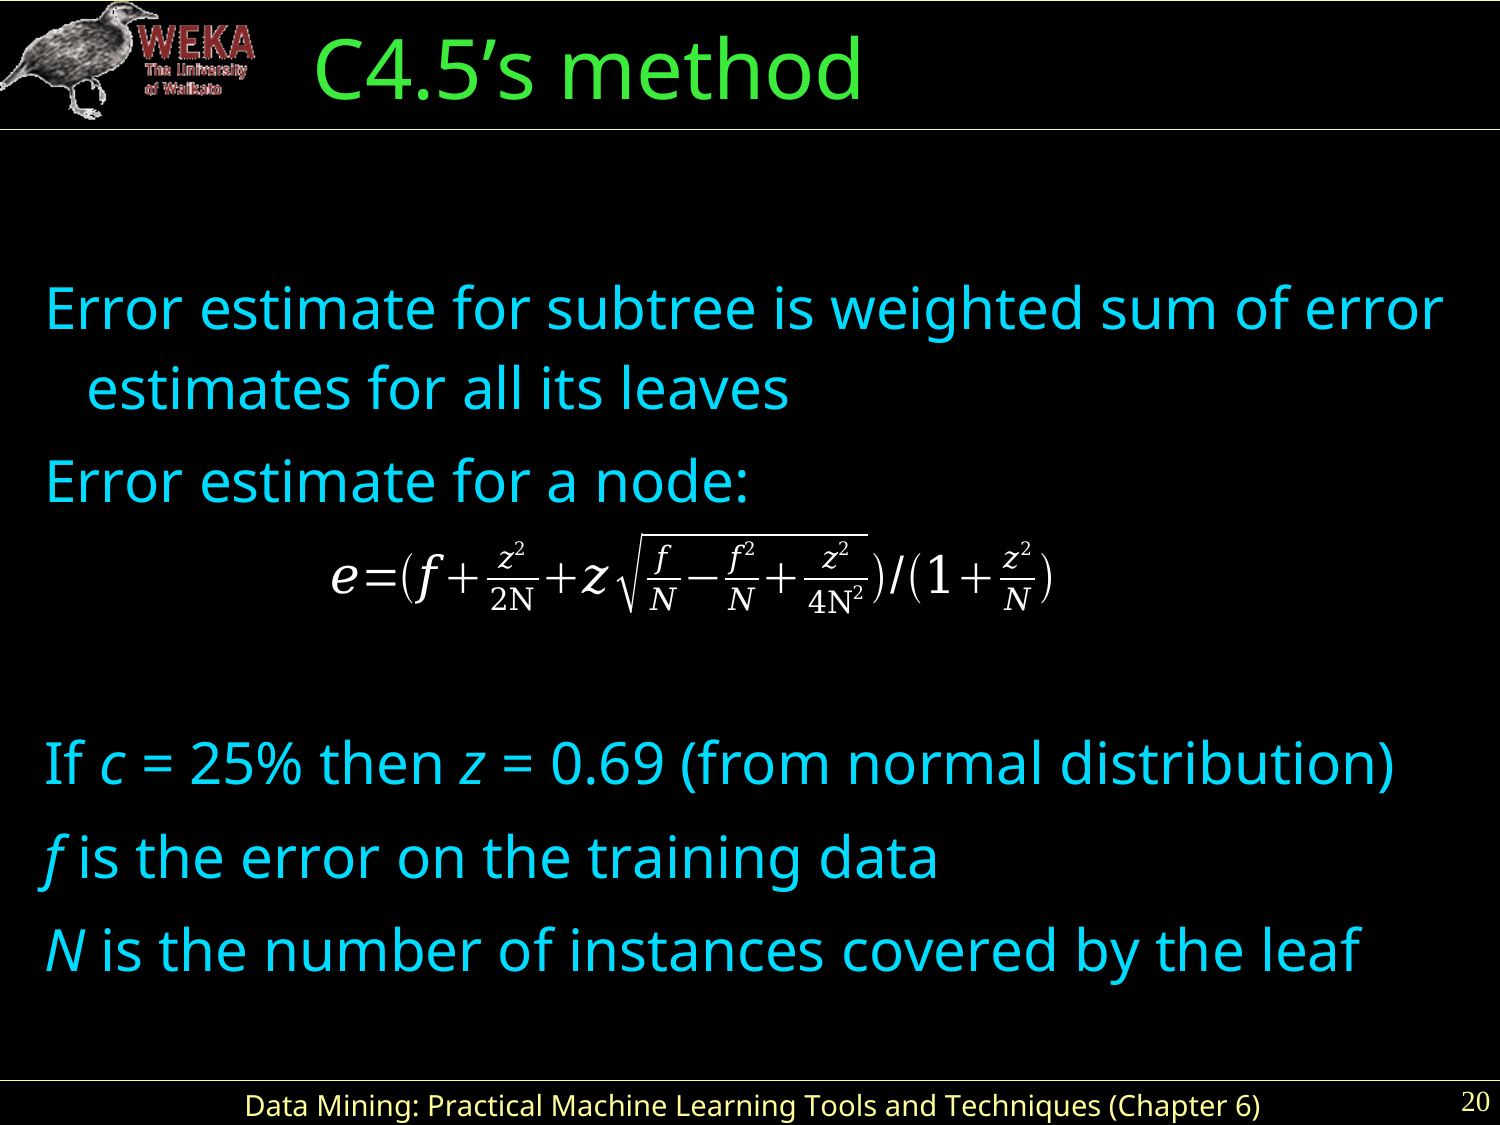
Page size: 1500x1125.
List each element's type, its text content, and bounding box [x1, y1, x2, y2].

picture [0, 1, 266, 129]
title C4.5’s method [297, 0, 1500, 148]
list Error estimate for subtree is weighted sum of error estimates for all its leaves Error estimate for a node: If c = 25% then z = 0.69 (from normal distribution) f is the error on the training data N is the number of instances covered by the leaf [29, 260, 1477, 936]
chart [324, 531, 1060, 621]
